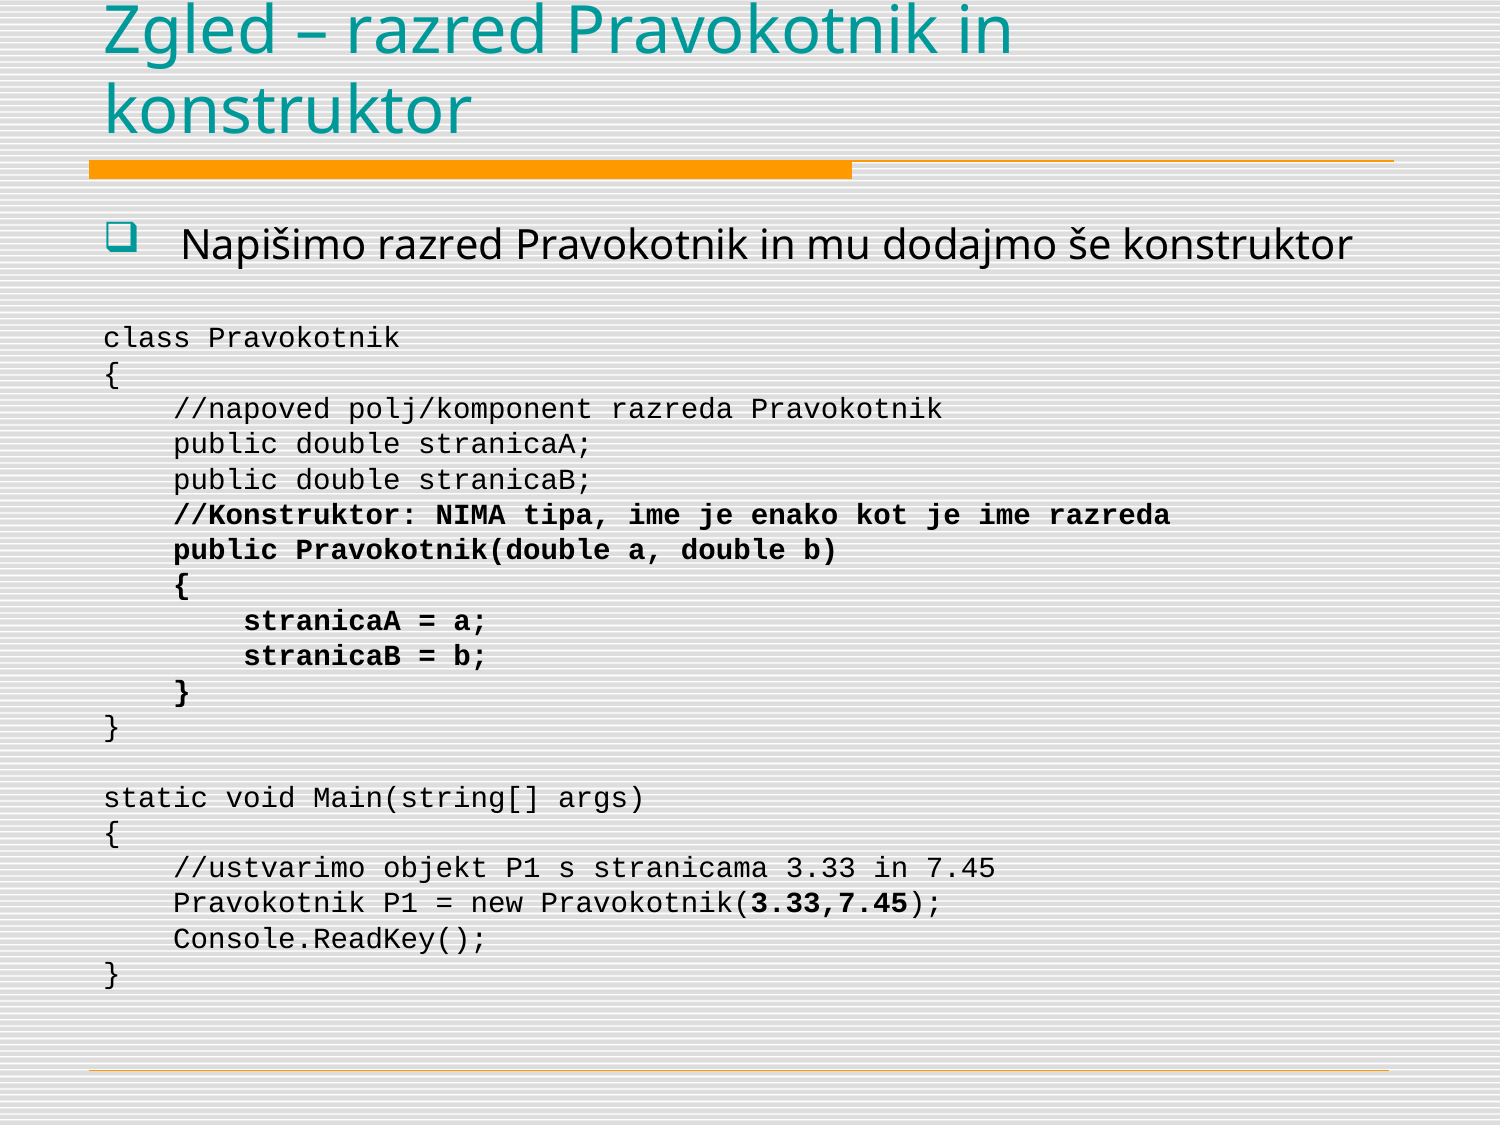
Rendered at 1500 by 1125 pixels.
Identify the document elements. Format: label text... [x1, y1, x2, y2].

title Zgled – razred Pravokotnik in konstruktor [88, 42, 1401, 155]
picture [0, 0, 1500, 1125]
list Napišimo razred Pravokotnik in mu dodajmo še konstruktor class Pravokotnik { //napoved polj/komponent razreda Pravokotnik public double stranicaA; public double stranicaB; //Konstruktor: NIMA tipa, ime je enako kot je ime razreda public Pravokotnik(double a, double b) { stranicaA = a; stranicaB = b; } } static void Main(string[] args) { //ustvarimo objekt P1 s stranicama 3.33 in 7.45 Pravokotnik P1 = new Pravokotnik(3.33,7.45); Console.ReadKey(); } [88, 220, 1401, 1059]
